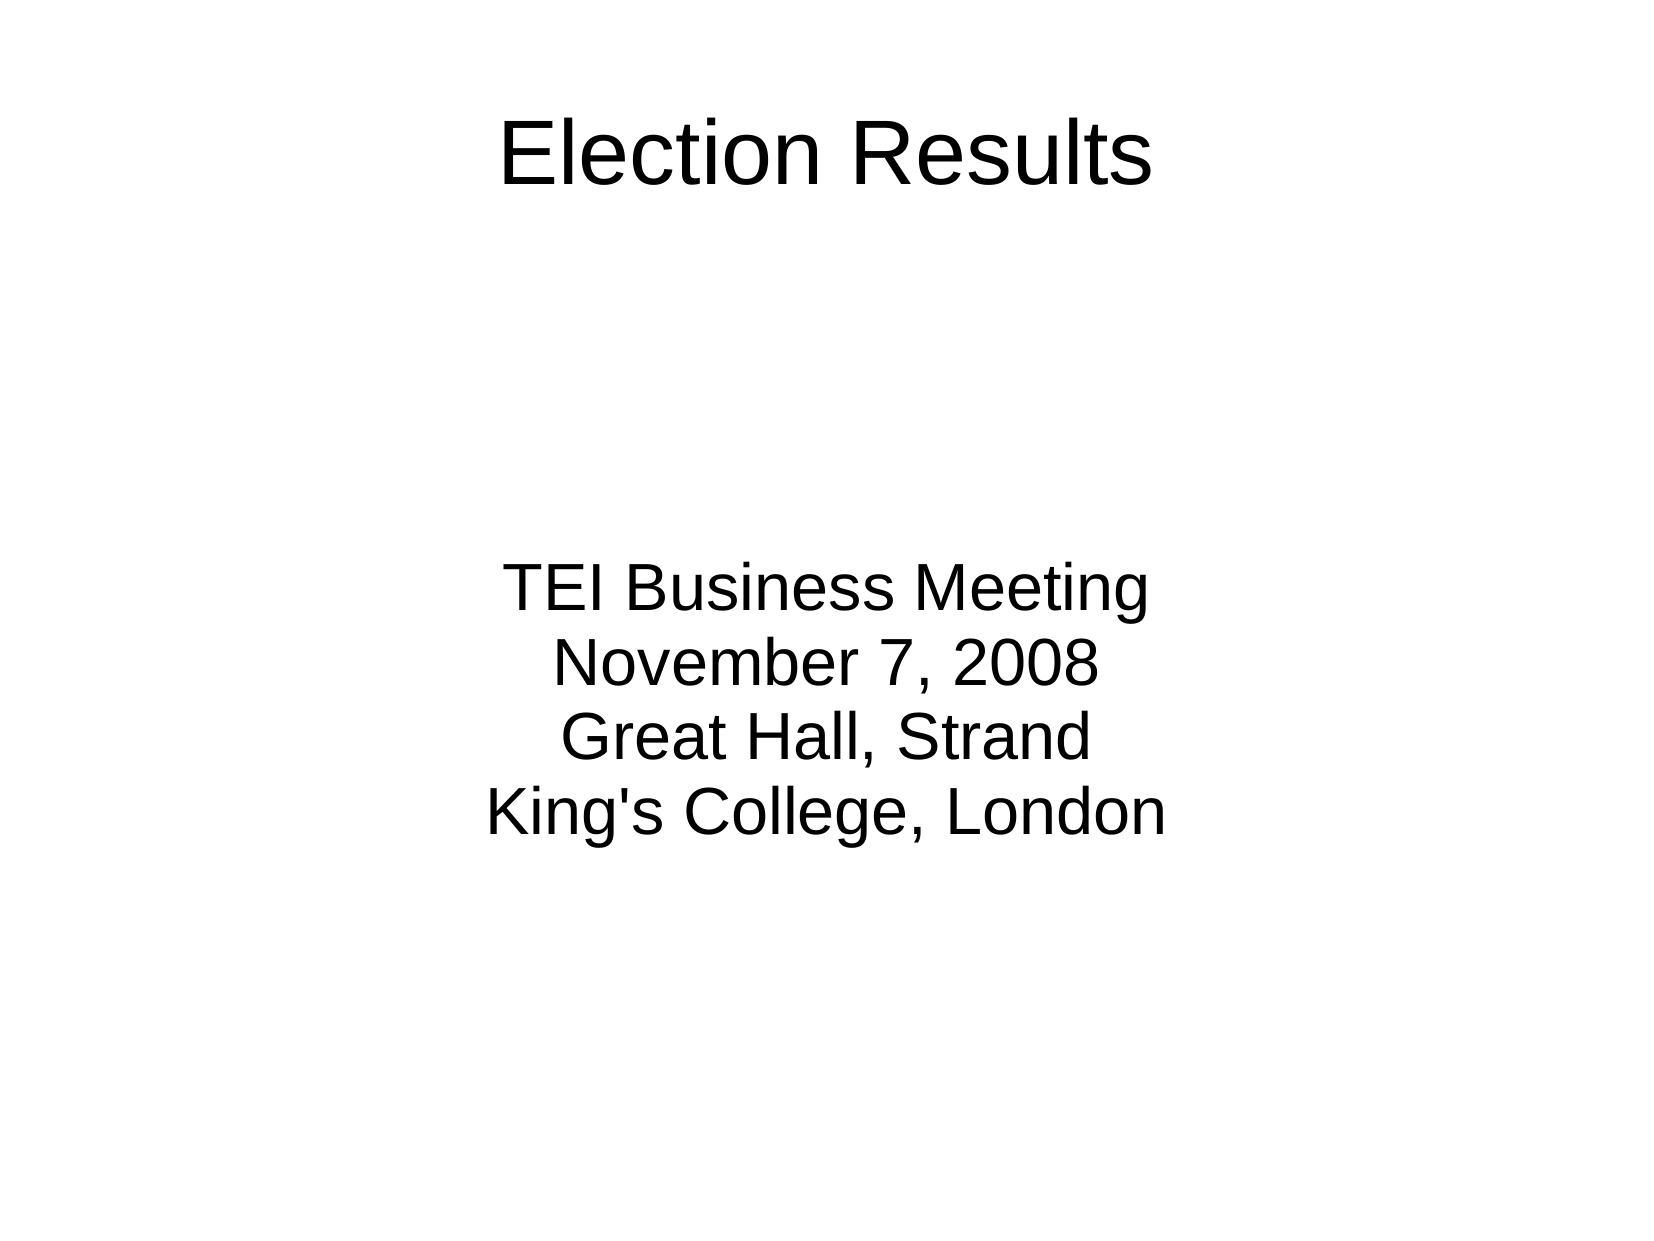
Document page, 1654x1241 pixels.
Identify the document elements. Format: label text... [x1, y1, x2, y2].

subtitle TEI Business Meeting November 7, 2008 Great Hall, Strand King's College, London [82, 297, 1571, 1102]
title Election Results [82, 49, 1571, 257]
